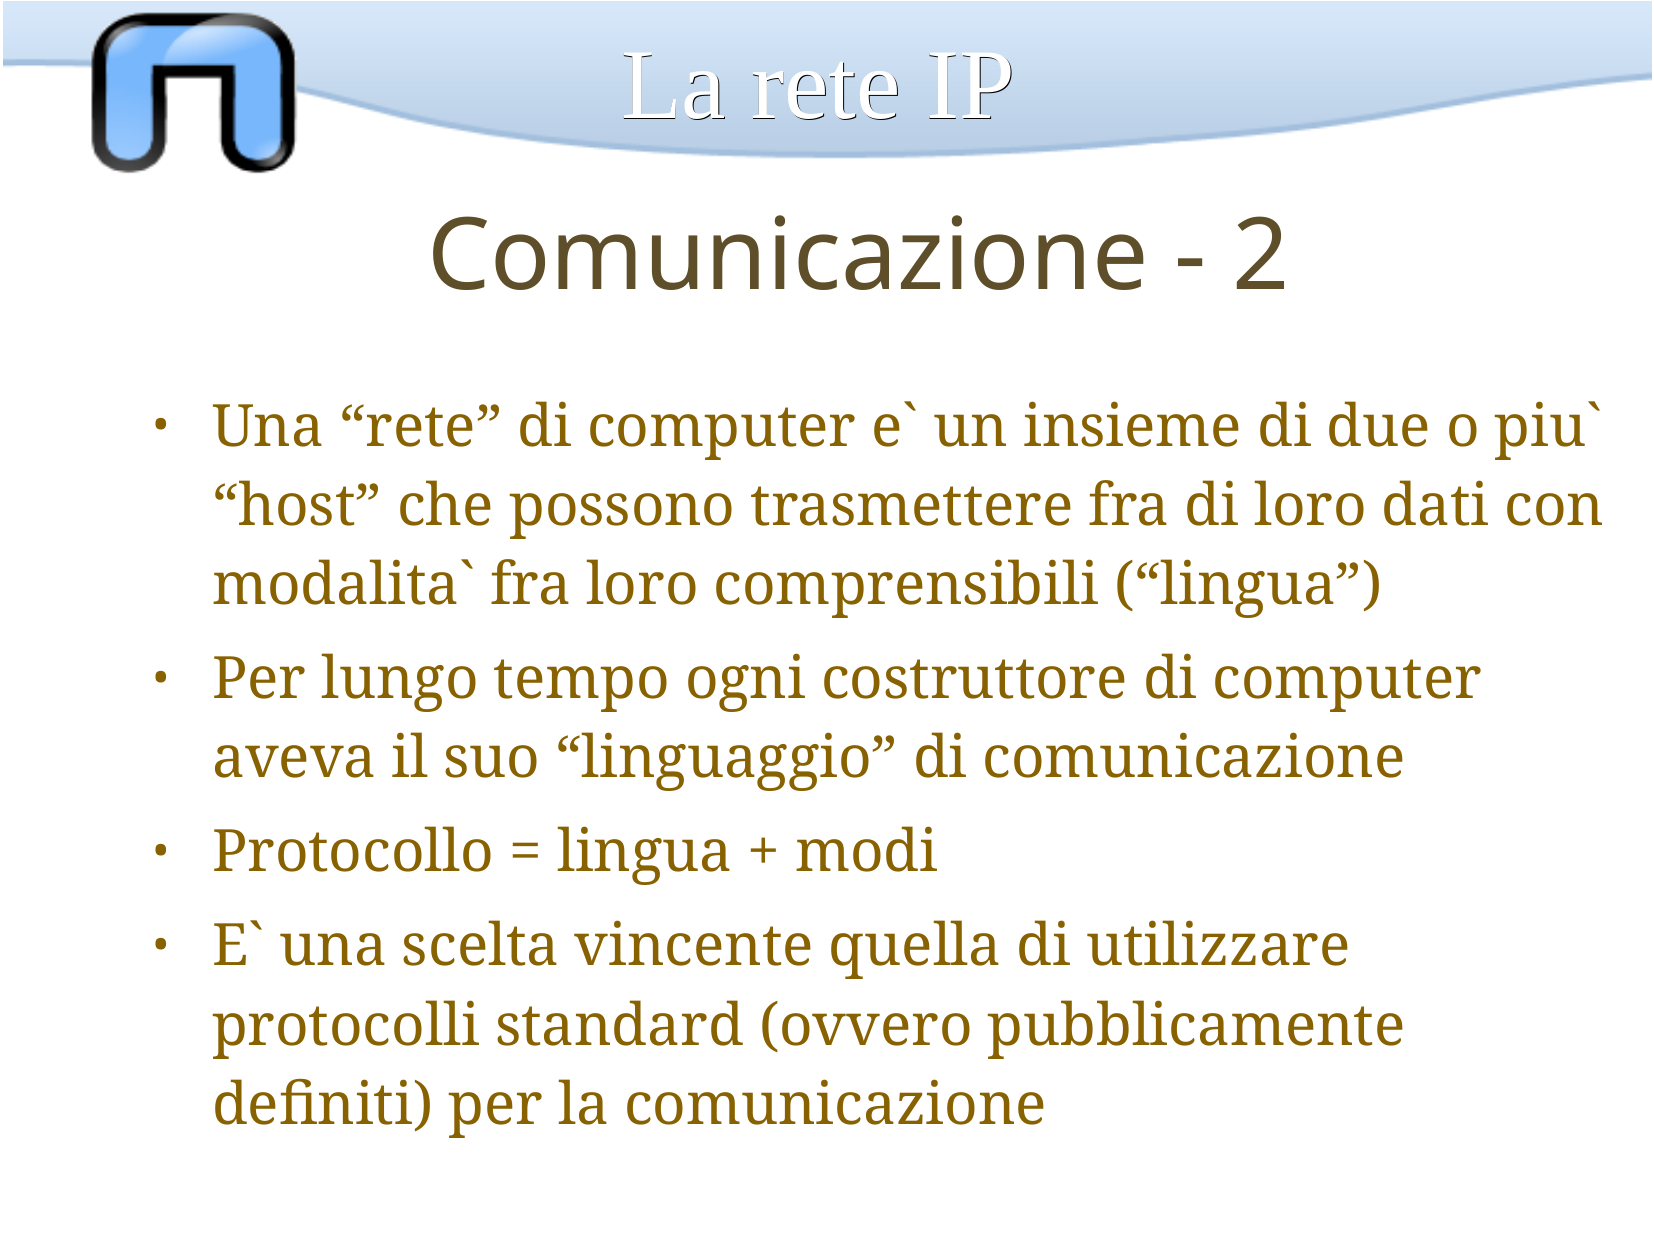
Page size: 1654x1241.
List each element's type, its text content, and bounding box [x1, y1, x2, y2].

text_box La rete IP [573, 29, 1063, 178]
title Comunicazione - 2 [120, 211, 1598, 414]
list Una “rete” di computer e` un insieme di due o piu` “host” che possono trasmettere fra di loro dati con modalita` fra loro comprensibili (“lingua”) Per lungo tempo ogni costruttore di computer aveva il suo “linguaggio” di comunicazione Protocollo = lingua + modi E` una scelta vincente quella di utilizzare protocolli standard (ovvero pubblicamente definiti) per la comunicazione [118, 383, 1609, 1241]
picture [0, 0, 1654, 1241]
